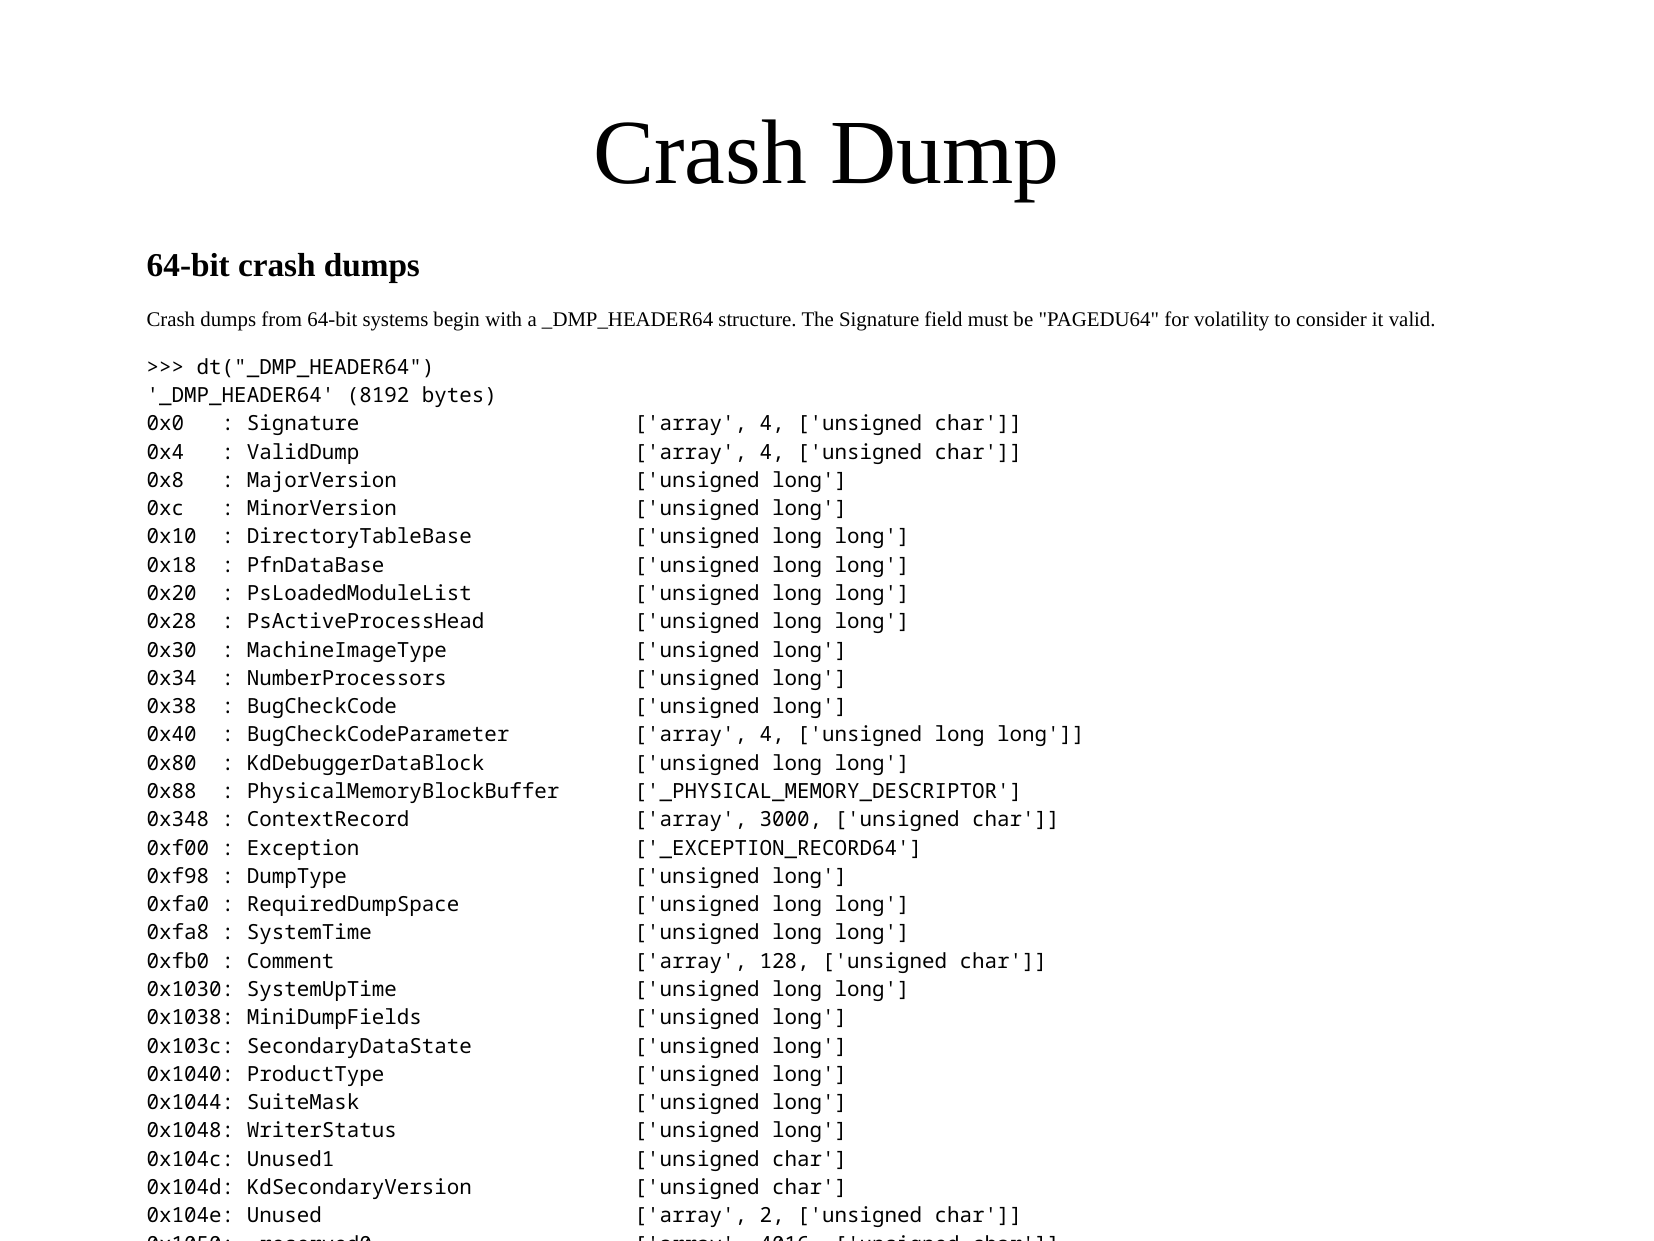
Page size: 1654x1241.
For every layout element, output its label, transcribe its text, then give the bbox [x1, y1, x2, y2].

text_box 64-bit crash dumps Crash dumps from 64-bit systems begin with a _DMP_HEADER64 structure. The Signature field must be "PAGEDU64" for volatility to consider it valid. >>> dt("_DMP_HEADER64") '_DMP_HEADER64' (8192 bytes) 0x0 : Signature ['array', 4, ['unsigned char']] 0x4 : ValidDump ['array', 4, ['unsigned char']] 0x8 : MajorVersion ['unsigned long'] 0xc : MinorVersion ['unsigned long'] 0x10 : DirectoryTableBase ['unsigned long long'] 0x18 : PfnDataBase ['unsigned long long'] 0x20 : PsLoadedModuleList ['unsigned long long'] 0x28 : PsActiveProcessHead ['unsigned long long'] 0x30 : MachineImageType ['unsigned long'] 0x34 : NumberProcessors ['unsigned long'] 0x38 : BugCheckCode ['unsigned long'] 0x40 : BugCheckCodeParameter ['array', 4, ['unsigned long long']] 0x80 : KdDebuggerDataBlock ['unsigned long long'] 0x88 : PhysicalMemoryBlockBuffer ['_PHYSICAL_MEMORY_DESCRIPTOR'] 0x348 : ContextRecord ['array', 3000, ['unsigned char']] 0xf00 : Exception ['_EXCEPTION_RECORD64'] 0xf98 : DumpType ['unsigned long'] 0xfa0 : RequiredDumpSpace ['unsigned long long'] 0xfa8 : SystemTime ['unsigned long long'] 0xfb0 : Comment ['array', 128, ['unsigned char']] 0x1030: SystemUpTime ['unsigned long long'] 0x1038: MiniDumpFields ['unsigned long'] 0x103c: SecondaryDataState ['unsigned long'] 0x1040: ProductType ['unsigned long'] 0x1044: SuiteMask ['unsigned long'] 0x1048: WriterStatus ['unsigned long'] 0x104c: Unused1 ['unsigned char'] 0x104d: KdSecondaryVersion ['unsigned char'] 0x104e: Unused ['array', 2, ['unsigned char']] 0x1050: _reserved0 ['array', 4016, ['unsigned char']] [131, 239, 1545, 1137]
title Crash Dump [82, 49, 1571, 257]
